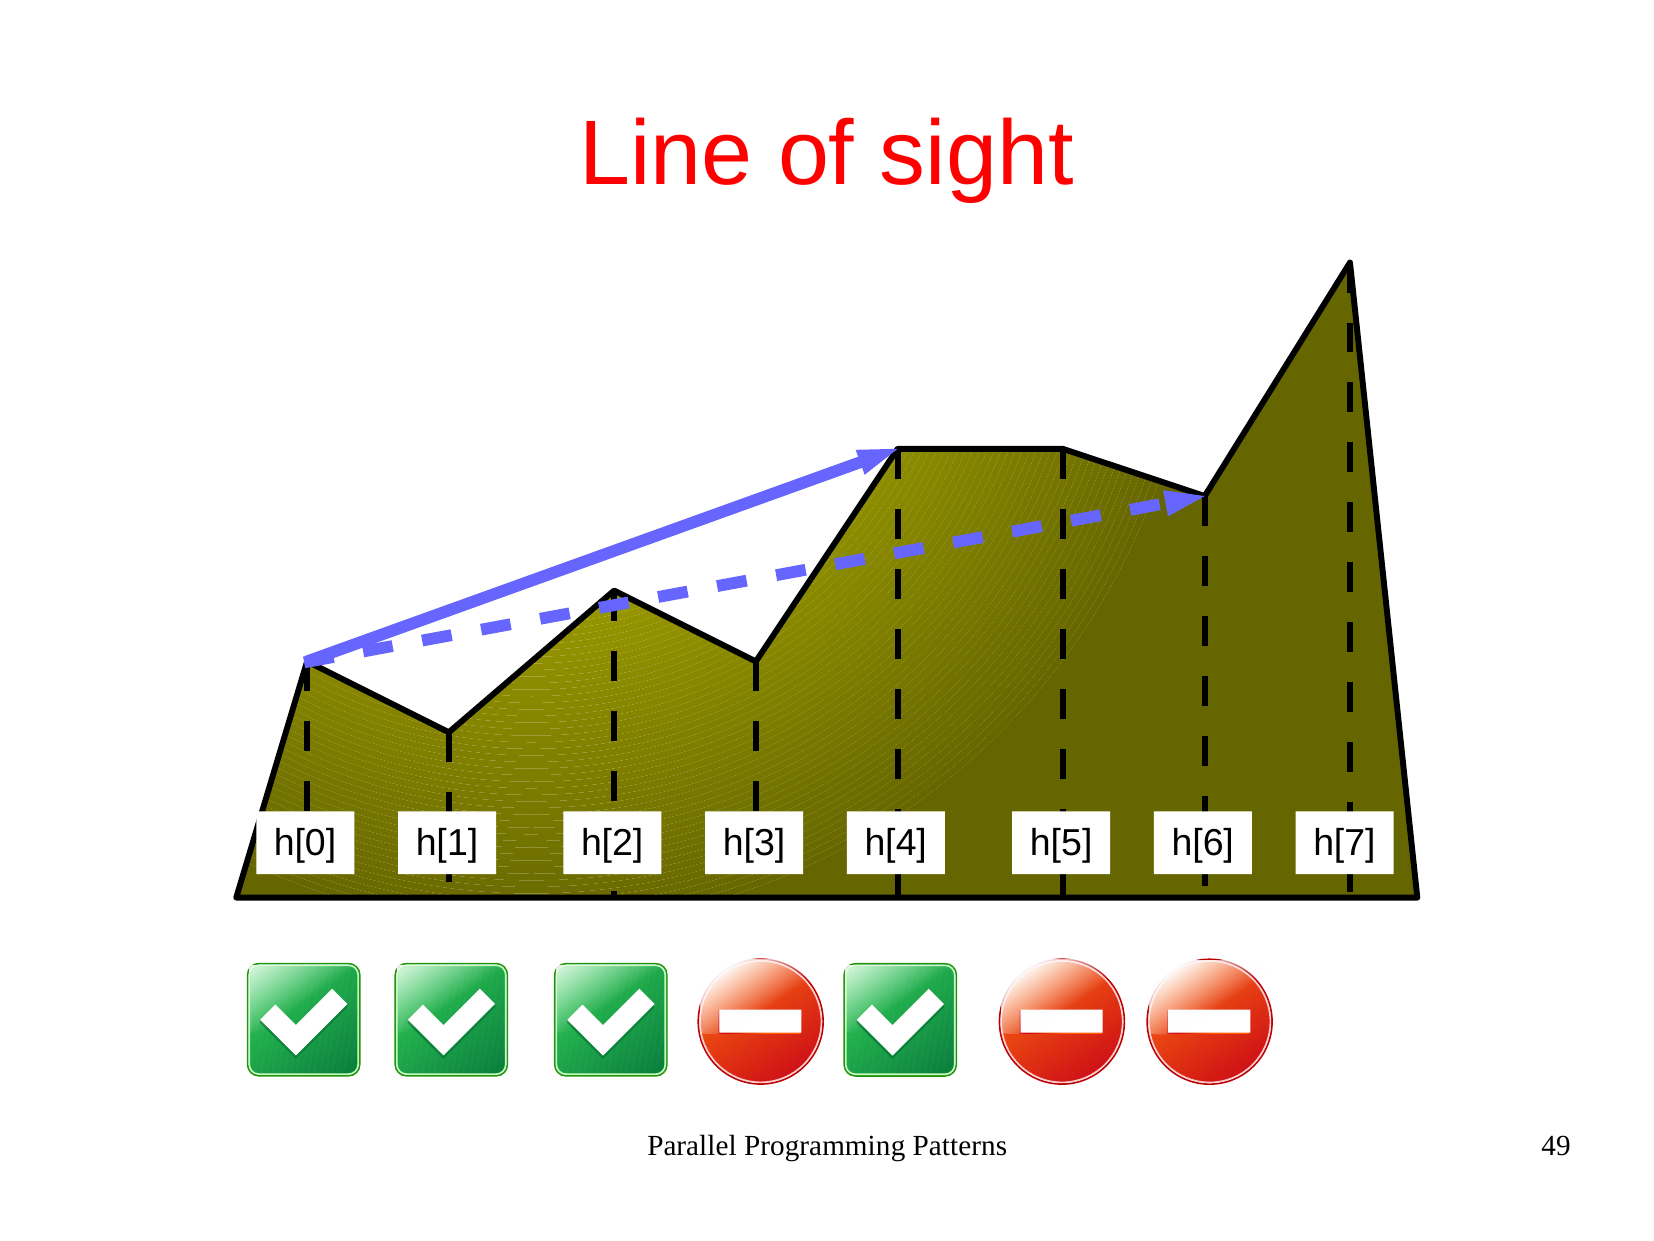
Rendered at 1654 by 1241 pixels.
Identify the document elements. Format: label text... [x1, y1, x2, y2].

text_box h[0] [256, 811, 355, 875]
text_box h[2] [563, 811, 662, 875]
text_box [236, 267, 1418, 898]
text_box [601, 593, 611, 601]
text_box h[1] [398, 811, 497, 875]
text_box h[5] [1012, 811, 1111, 875]
title Line of sight [82, 49, 1571, 257]
text_box h[4] [846, 811, 945, 875]
text_box h[6] [1153, 811, 1252, 875]
text_box [617, 591, 626, 598]
text_box h[7] [1295, 811, 1394, 875]
picture [212, 931, 1300, 1111]
text_box h[3] [705, 811, 804, 875]
